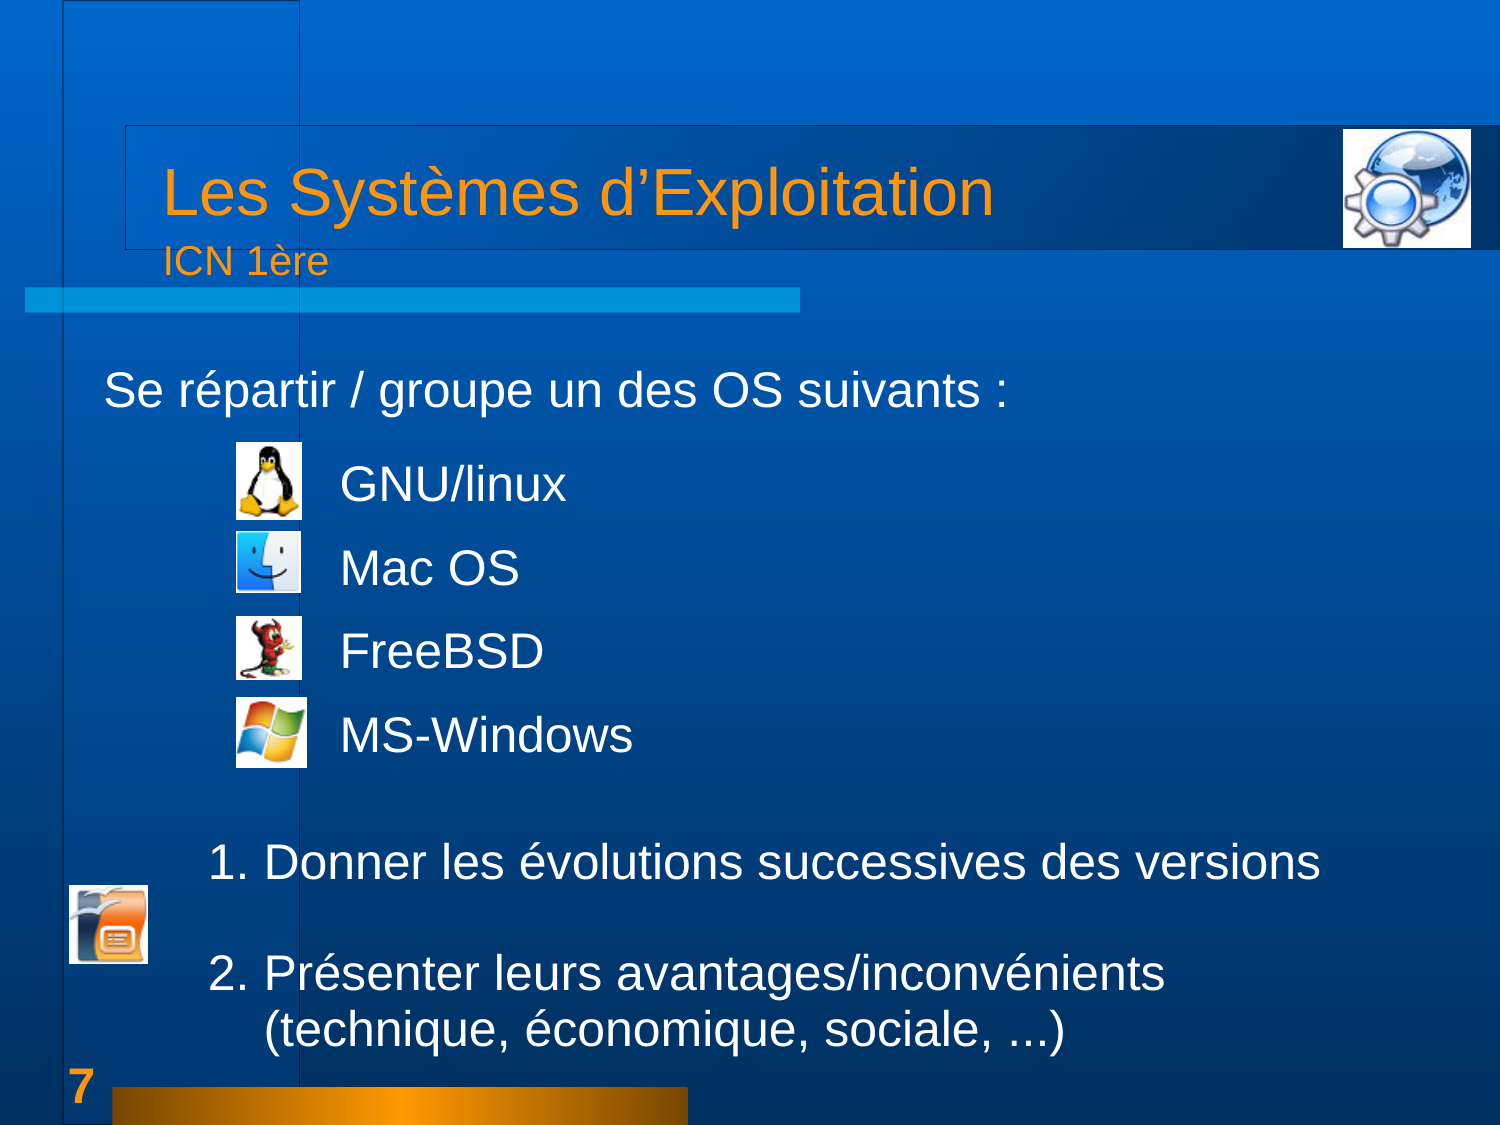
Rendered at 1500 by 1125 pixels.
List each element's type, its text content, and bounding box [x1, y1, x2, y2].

picture [1343, 129, 1471, 248]
text_box Se répartir / groupe un des OS suivants : [88, 354, 1418, 481]
picture [236, 697, 307, 768]
picture [236, 442, 302, 520]
text_box GNU/linux Mac OS FreeBSD MS-Windows [324, 421, 857, 826]
picture [236, 531, 301, 593]
text_box Donner les évolutions successives des versions Présenter leurs avantages/inconvénients (technique, économique, sociale, ...) [118, 826, 1447, 1121]
picture [236, 616, 302, 680]
picture [69, 885, 148, 964]
